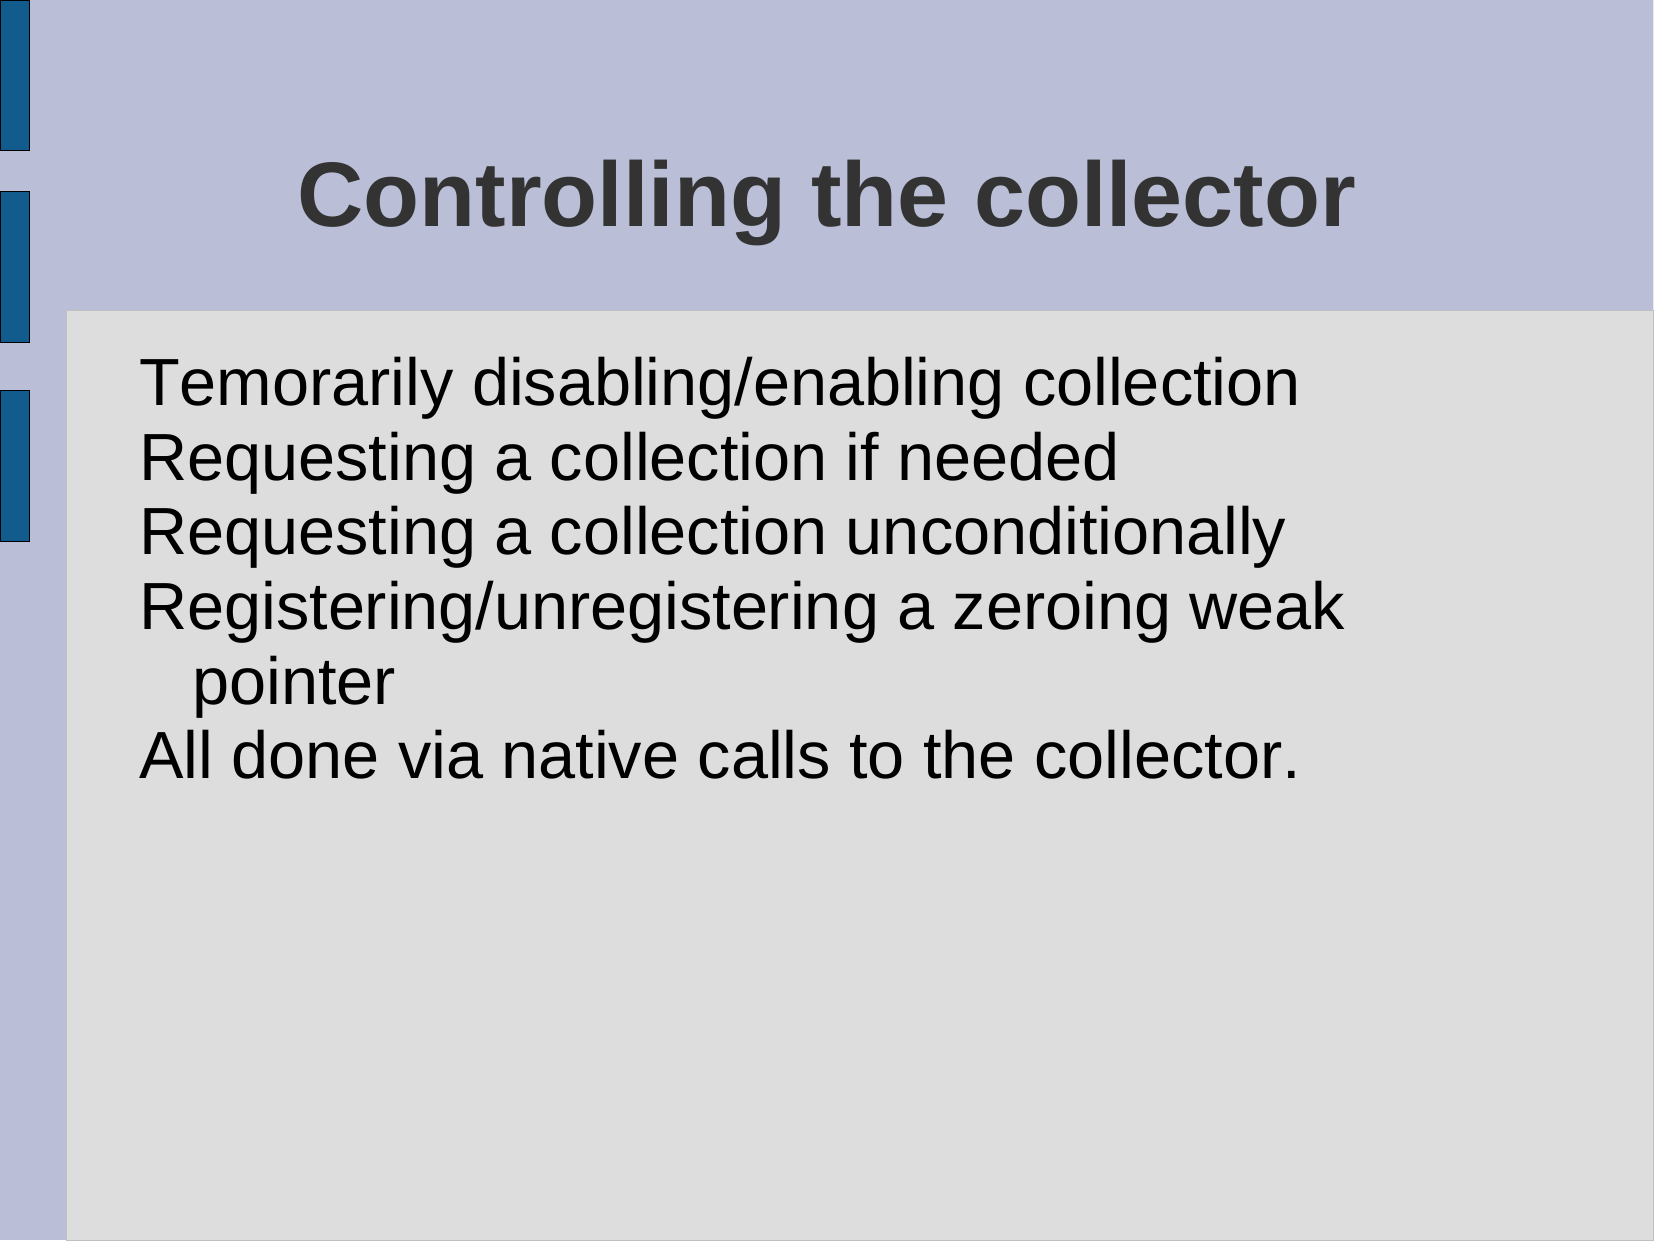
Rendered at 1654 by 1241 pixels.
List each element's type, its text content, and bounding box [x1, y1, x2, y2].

title Controlling the collector [121, 91, 1534, 299]
list Temorarily disabling/enabling collection Requesting a collection if needed Requesting a collection unconditionally Registering/unregistering a zeroing weak pointer All done via native calls to the collector. [121, 344, 1534, 1127]
